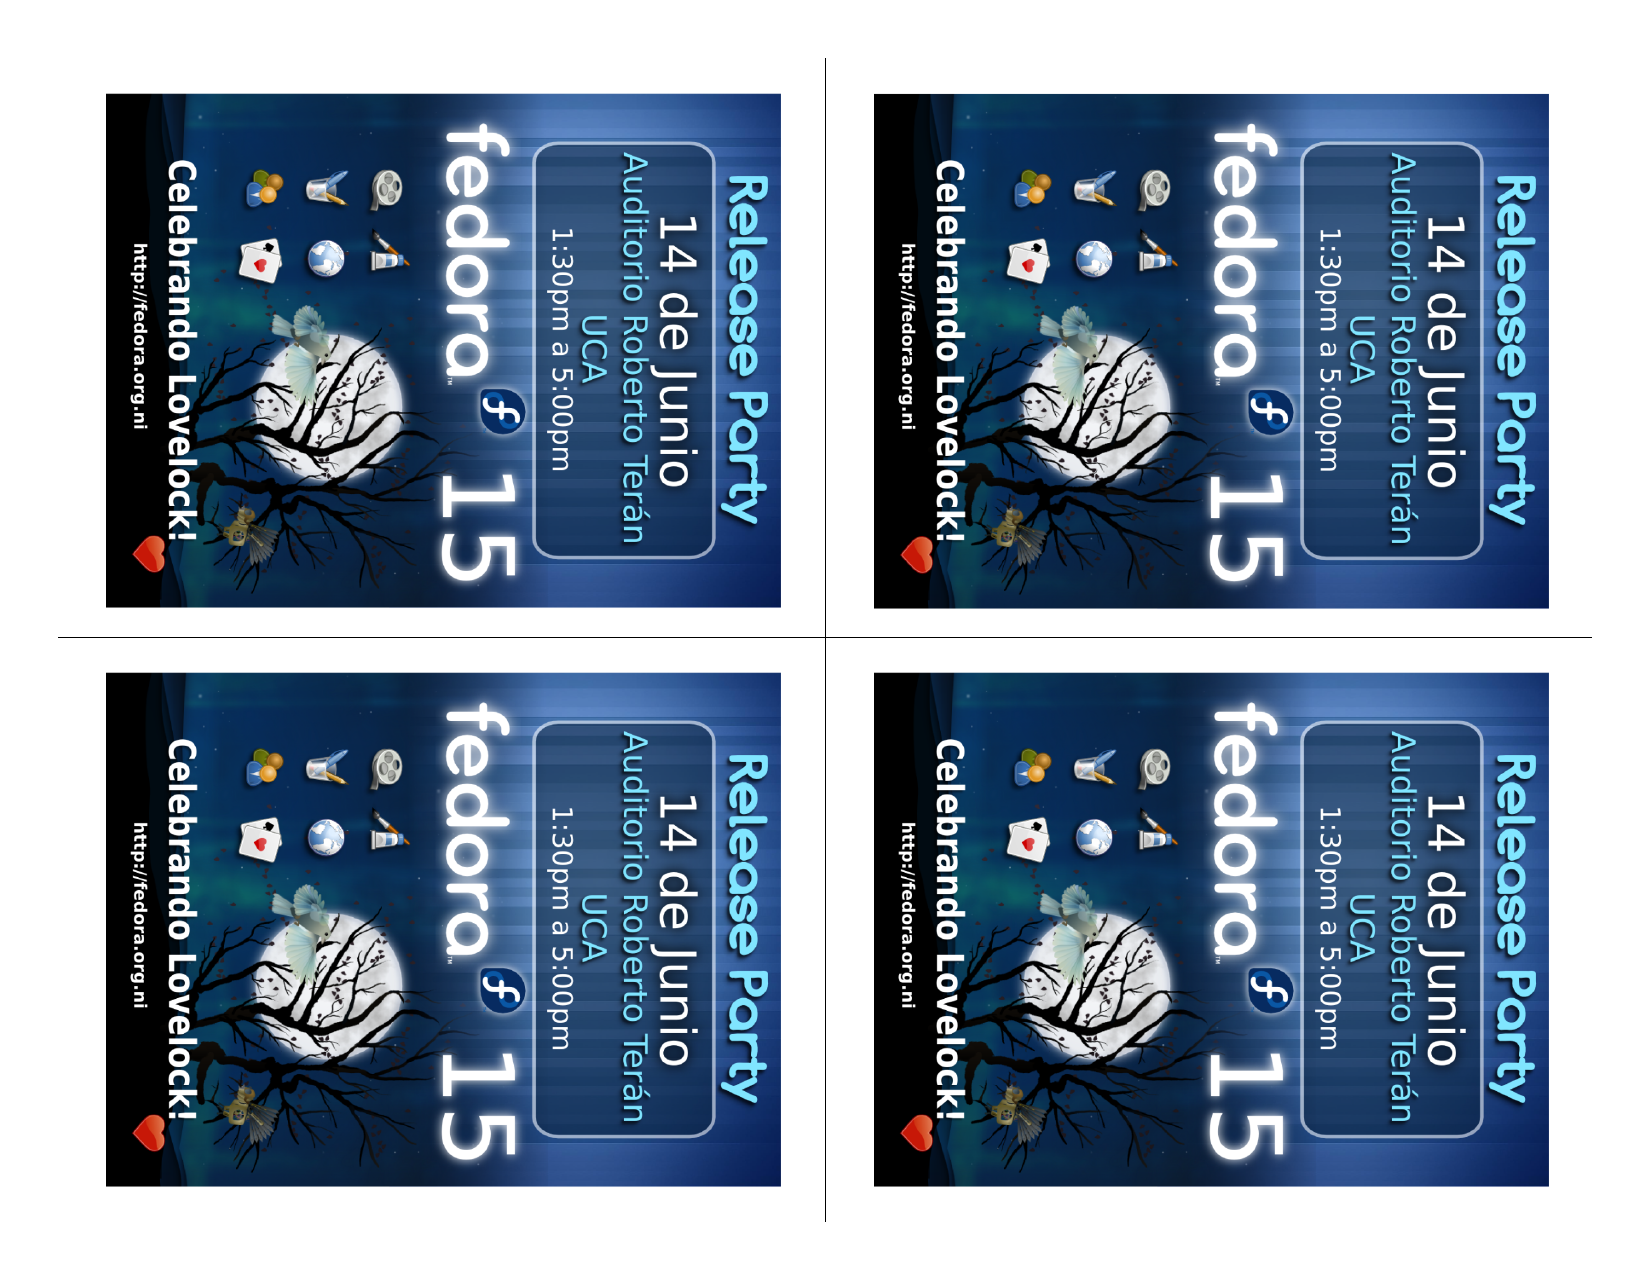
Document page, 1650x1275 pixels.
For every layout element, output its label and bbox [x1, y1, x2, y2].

picture [105, 637, 781, 1214]
picture [105, 58, 781, 635]
picture [873, 58, 1549, 636]
picture [873, 637, 1549, 1214]
